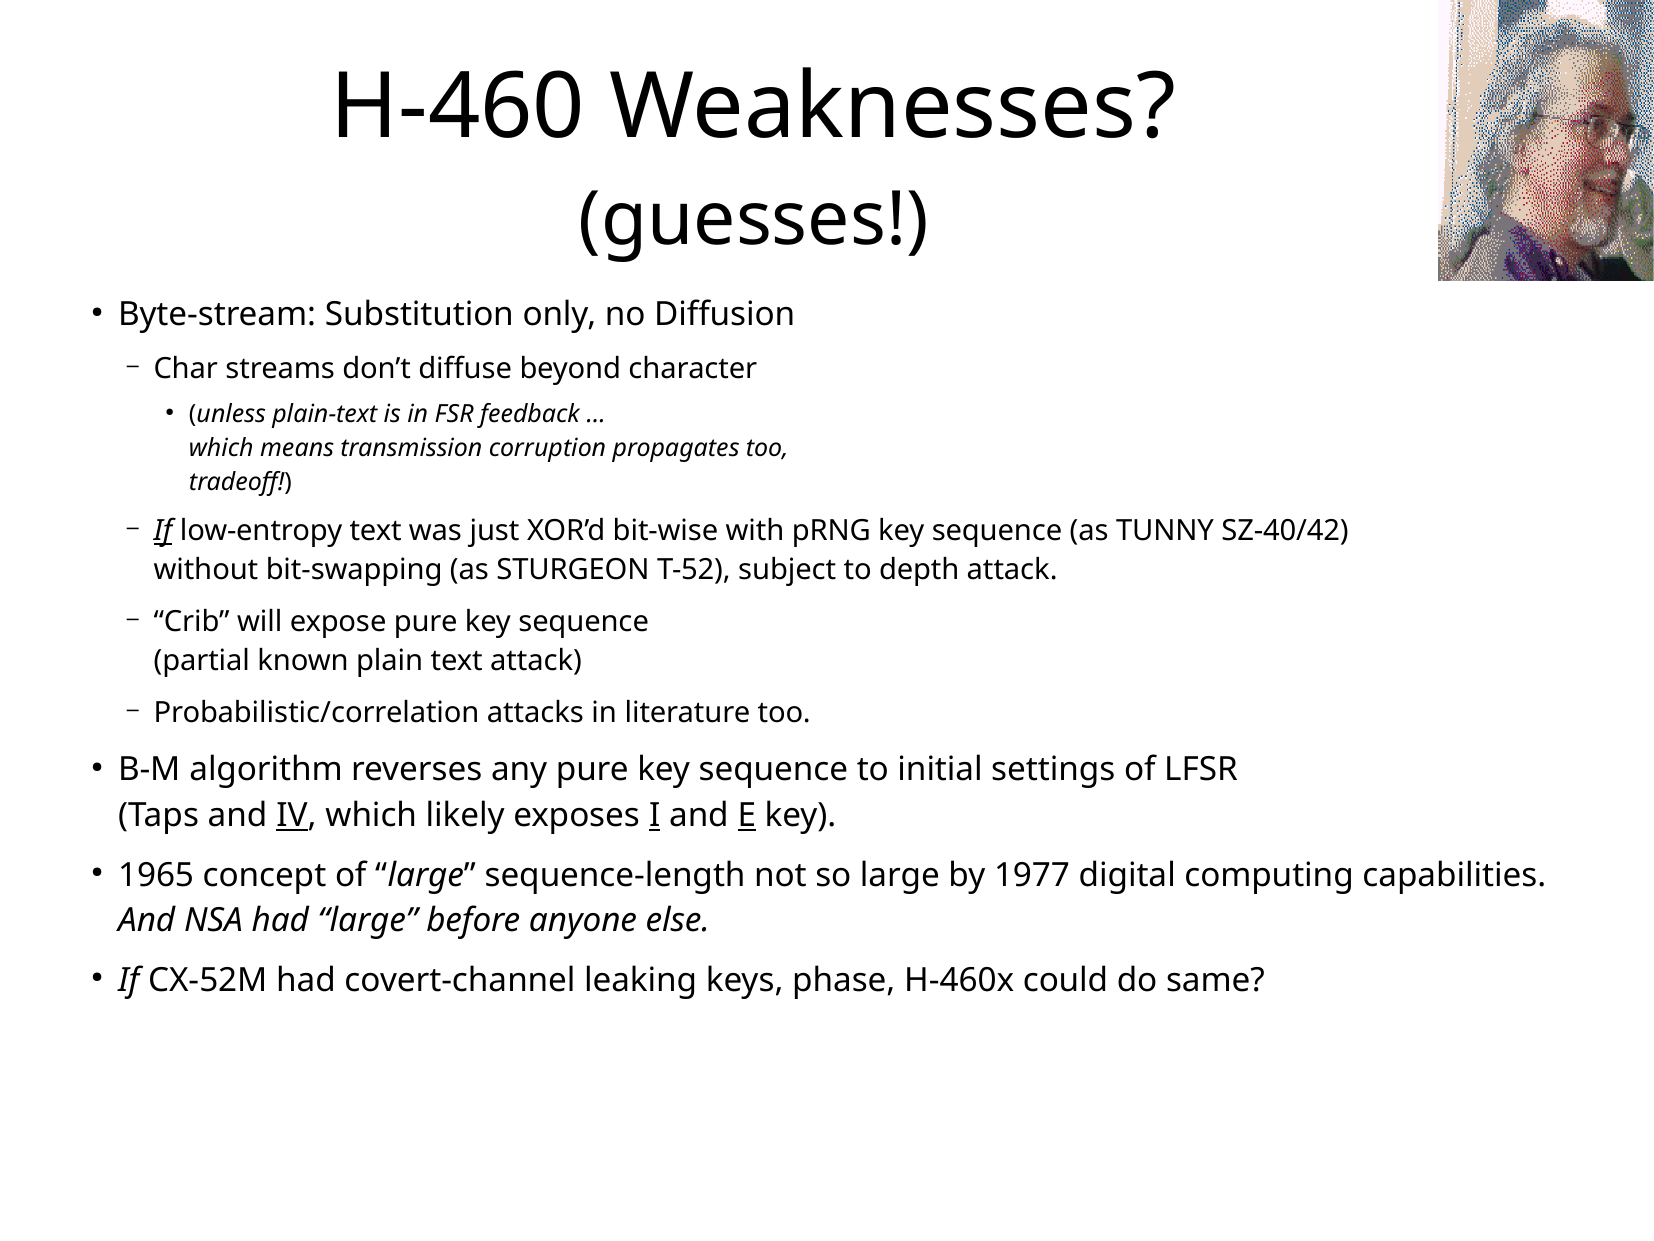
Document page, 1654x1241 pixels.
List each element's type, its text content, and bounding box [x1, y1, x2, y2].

title H-460 Weaknesses? (guesses!) [82, 49, 1426, 257]
picture [1438, 0, 1654, 281]
list Byte-stream: Substitution only, no Diffusion Char streams don’t diffuse beyond character (unless plain-text is in FSR feedback … which means transmission corruption propagates too, tradeoff!) If low-entropy text was just XOR’d bit-wise with pRNG key sequence (as TUNNY SZ-40/42) without bit-swapping (as STURGEON T-52), subject to depth attack. “Crib” will expose pure key sequence (partial known plain text attack) Probabilistic/correlation attacks in literature too. B-M algorithm reverses any pure key sequence to initial settings of LFSR (Taps and IV, which likely exposes I and E key). 1965 concept of “large” sequence-length not so large by 1977 digital computing capabilities. And NSA had “large” before anyone else. If CX-52M had covert-channel leaking keys, phase, H-460x could do same? [82, 290, 1571, 1010]
